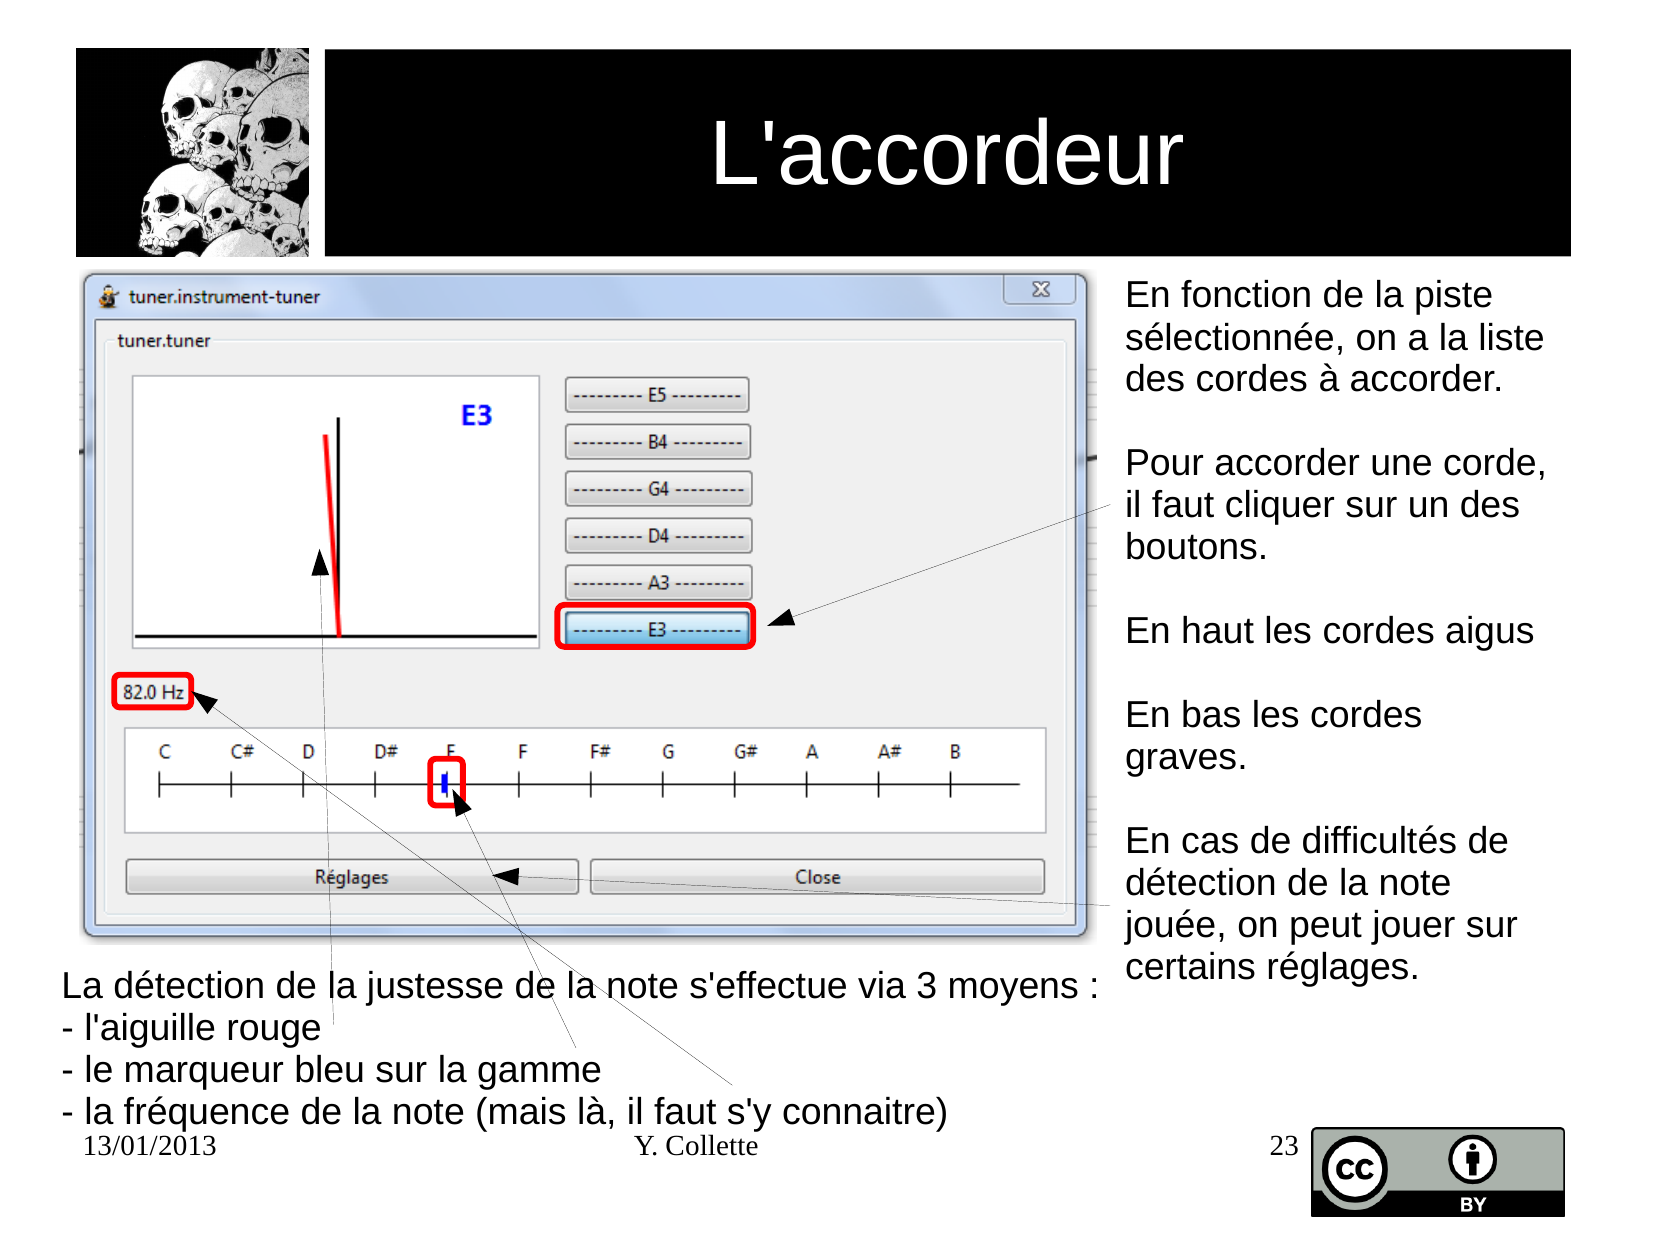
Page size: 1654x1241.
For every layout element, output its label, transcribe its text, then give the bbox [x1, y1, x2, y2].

title L'accordeur [324, 49, 1571, 257]
picture [495, 877, 1097, 945]
picture [79, 269, 1097, 945]
picture [434, 762, 459, 802]
picture [76, 48, 309, 257]
text_box La détection de la justesse de la note s'effectue via 3 moyens : - l'aiguille rouge - le marqueur bleu sur la gamme - la fréquence de la note (mais là, il faut s'y connaitre) [46, 956, 1120, 1140]
picture [522, 933, 538, 945]
picture [327, 791, 526, 945]
picture [1311, 1127, 1565, 1217]
picture [118, 678, 188, 704]
text_box En fonction de la piste sélectionnée, on a la liste des cordes à accorder. Pour accorder une corde, il faut cliquer sur un des boutons. En haut les cordes aigus En bas les cordes graves. En cas de difficultés de détection de la note jouée, on peut jouer sur certains réglages. [1110, 266, 1565, 996]
